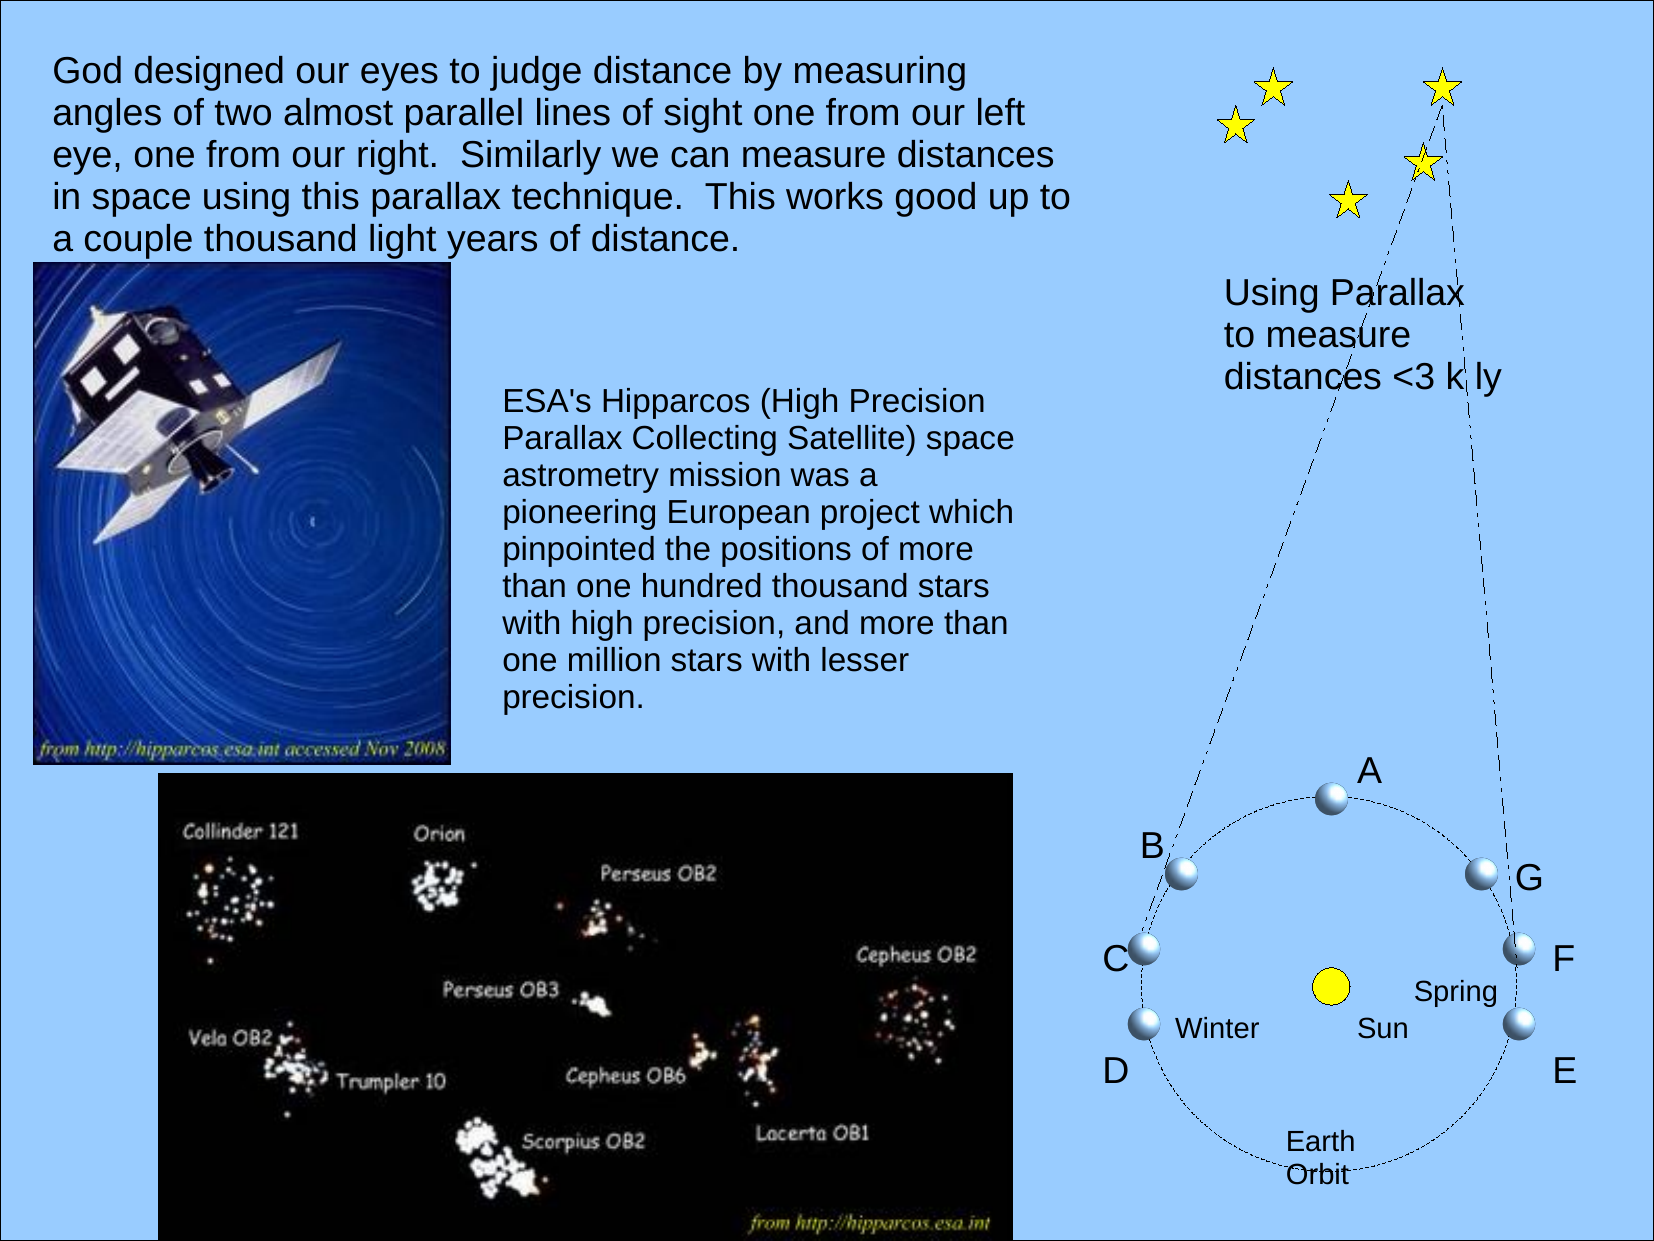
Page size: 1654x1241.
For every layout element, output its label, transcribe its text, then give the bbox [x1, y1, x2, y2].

text_box ESA's Hipparcos (High Precision Parallax Collecting Satellite) space astrometry mission was a pioneering European project which pinpointed the positions of more than one hundred thousand stars with high precision, and more than one million stars with lesser precision. [487, 375, 1051, 726]
text_box Spring [1399, 967, 1514, 1016]
text_box God designed our eyes to judge distance by measuring angles of two almost parallel lines of sight one from our left eye, one from our right. Similarly we can measure distances in space using this parallax technique. This works good up to a couple thousand light years of distance. [37, 41, 1088, 268]
text_box G [1500, 849, 1559, 906]
picture [33, 262, 451, 765]
text_box D [1087, 1042, 1145, 1100]
text_box F [1537, 930, 1591, 987]
text_box Winter [1160, 1005, 1276, 1053]
text_box A [1342, 742, 1397, 800]
text_box Using Parallax to measure distances <3 k ly [1209, 264, 1517, 406]
picture [158, 773, 1013, 1241]
text_box [0, 0, 1654, 1241]
text_box C [1087, 930, 1145, 987]
text_box Earth Orbit [1271, 1117, 1371, 1199]
text_box E [1537, 1042, 1593, 1100]
text_box Sun [1342, 1005, 1424, 1053]
text_box B [1125, 817, 1180, 875]
